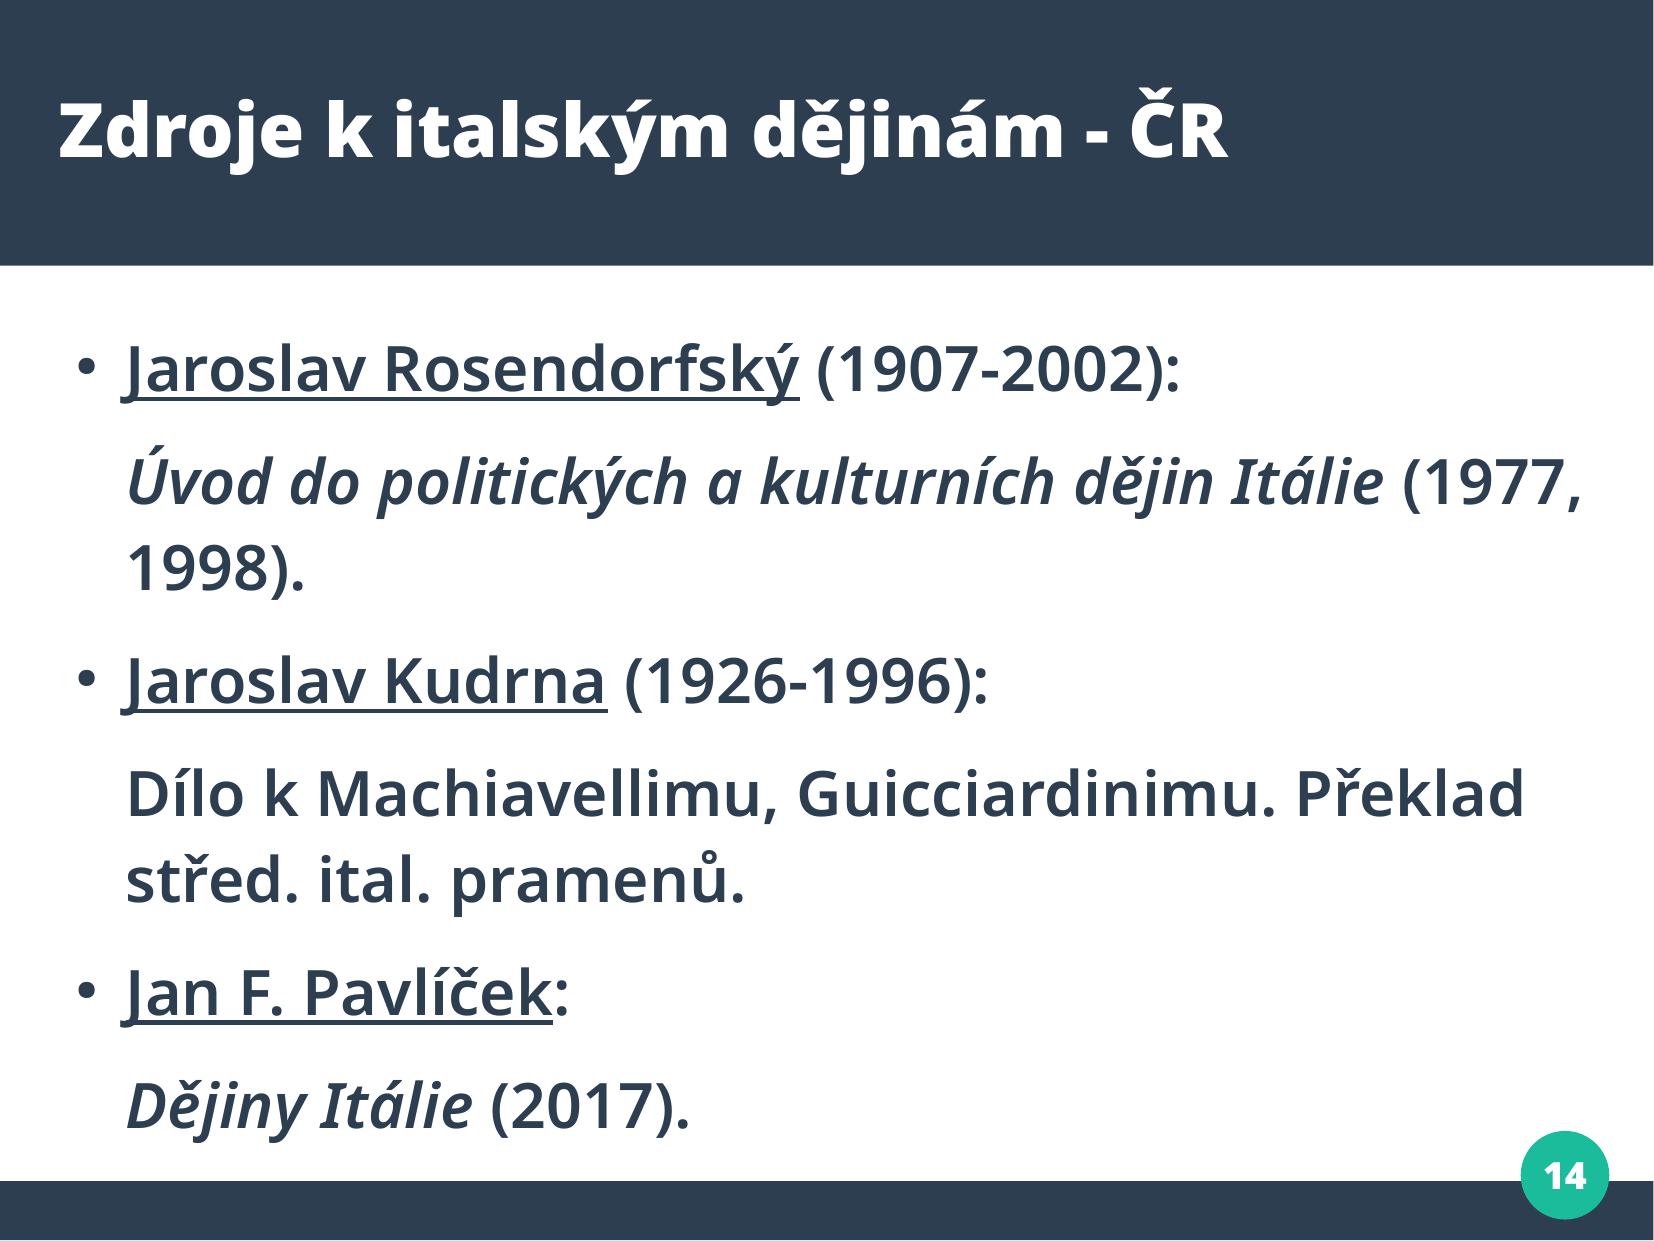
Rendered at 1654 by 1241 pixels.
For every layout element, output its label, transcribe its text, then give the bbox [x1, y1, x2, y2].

title Zdroje k italským dějinám - ČR [59, 49, 1595, 207]
list Jaroslav Rosendorfský (1907-2002): Úvod do politických a kulturních dějin Itálie (1977, 1998). Jaroslav Kudrna (1926-1996): Dílo k Machiavellimu, Guicciardinimu. Překlad střed. ital. pramenů. Jan F. Pavlíček: Dějiny Itálie (2017). [59, 324, 1595, 1152]
